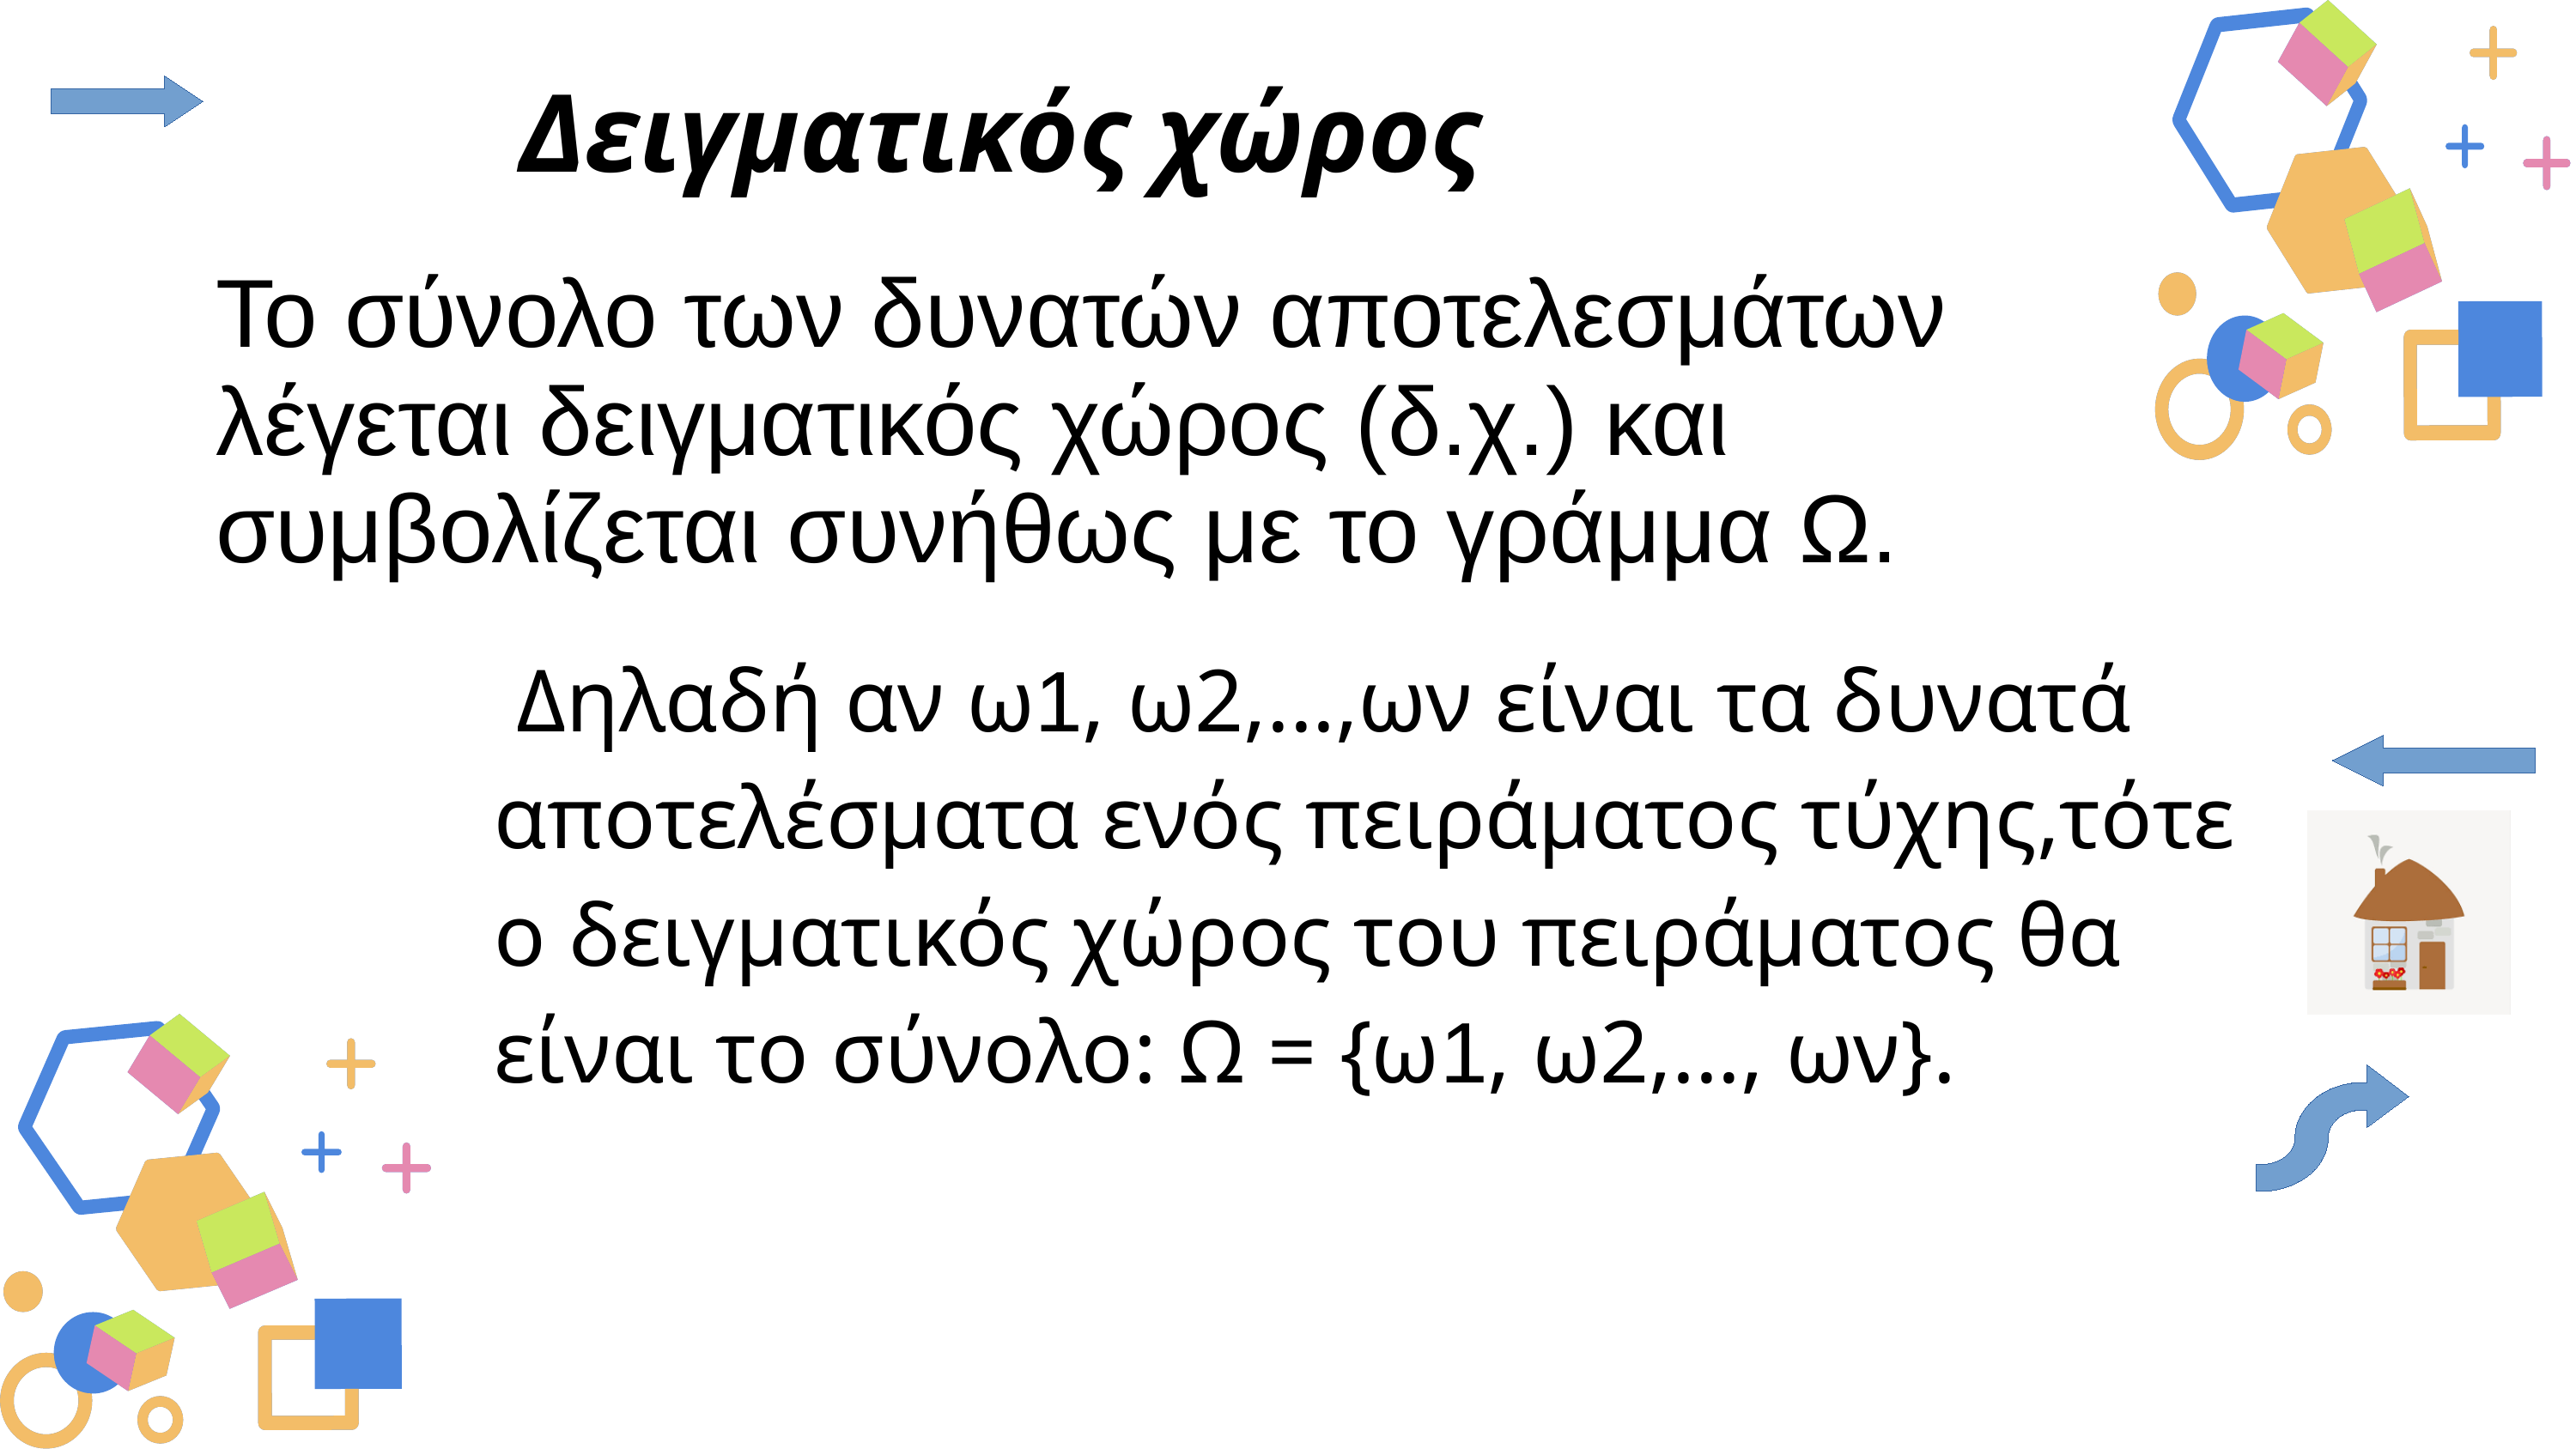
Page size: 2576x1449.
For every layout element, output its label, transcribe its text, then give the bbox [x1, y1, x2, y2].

text_box [2332, 735, 2536, 786]
text_box Το σύνολο των δυνατών αποτελεσμάτων λέγεται δειγματικός χώρος (δ.χ.) και συμβολίζεται συνήθως με το γράμμα Ω. [203, 253, 2003, 634]
text_box Δηλαδή αν ω1, ω2,...,ων είναι τα δυνατά αποτελέσματα ενός πειράματος τύχης,τότε ο δειγματικός χώρος του πειράματος θα είναι το σύνολο: Ω = {ω1, ω2,..., ων}. [482, 634, 2308, 1040]
text_box [51, 76, 204, 127]
text_box [0, 1014, 431, 1449]
text_box [2155, 0, 2571, 460]
picture [2308, 810, 2511, 1015]
text_box [2256, 1064, 2409, 1191]
text_box Δειγματικός χώρος [507, 51, 1498, 184]
